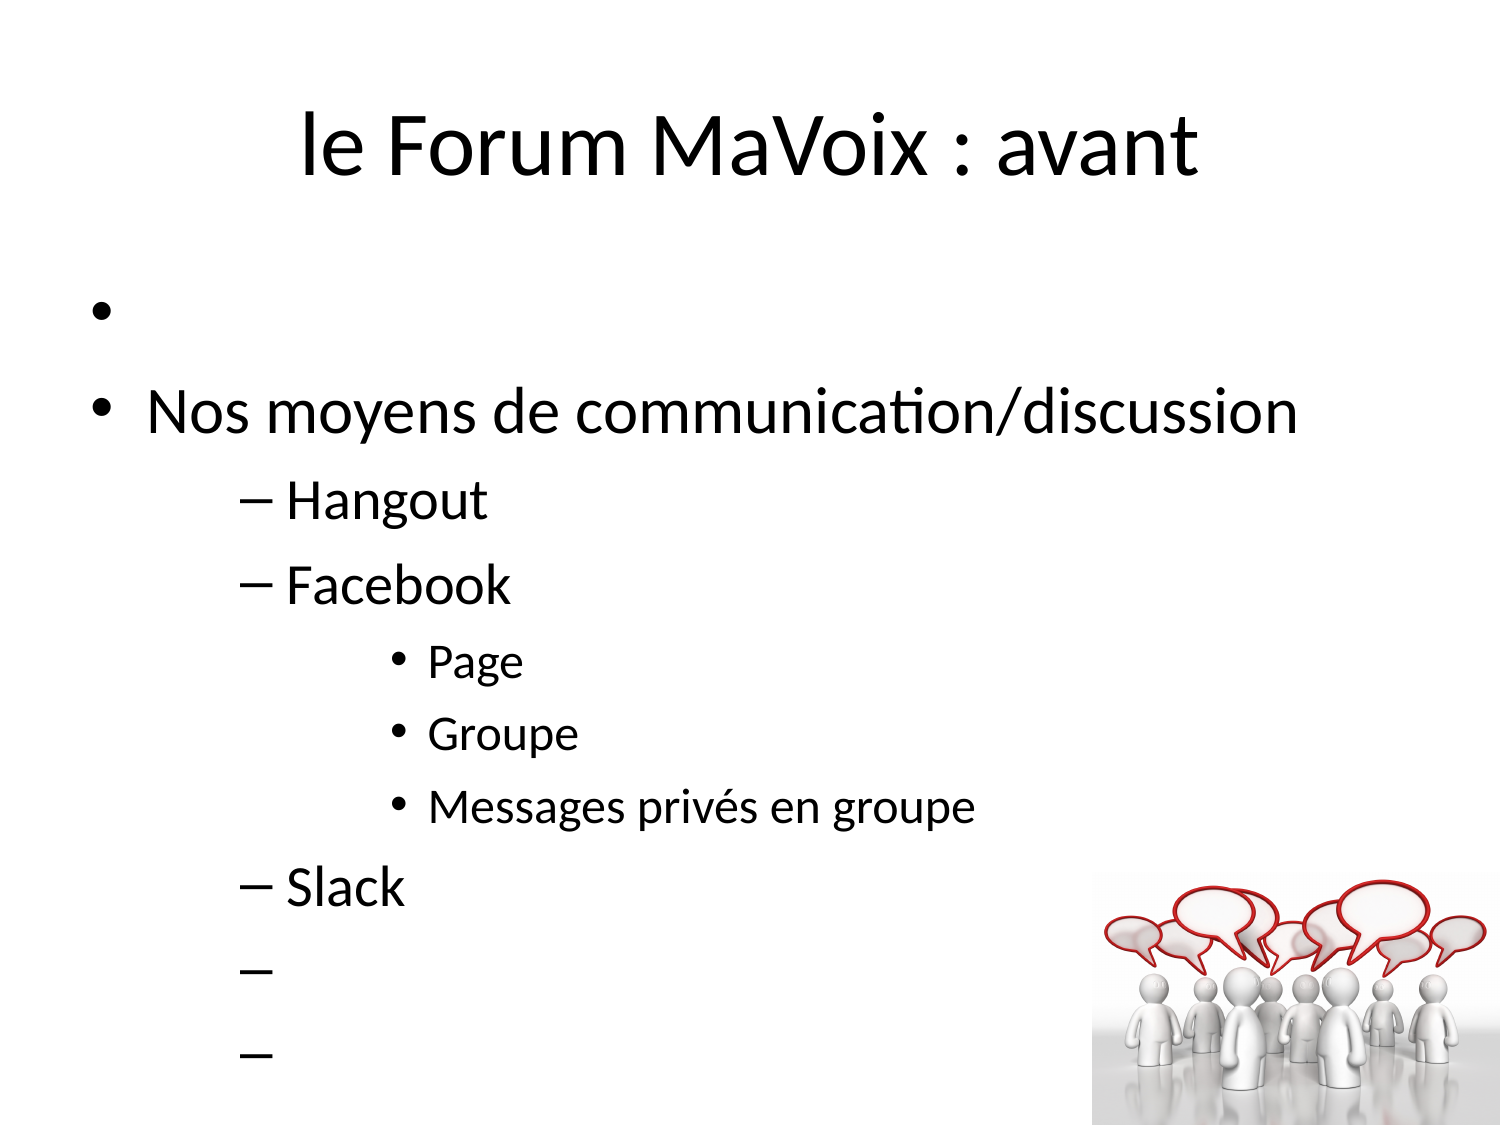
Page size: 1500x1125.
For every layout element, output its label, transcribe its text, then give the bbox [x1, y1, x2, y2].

picture [1092, 872, 1500, 1125]
title le Forum MaVoix : avant [75, 45, 1426, 233]
list Nos moyens de communication/discussion Hangout Facebook Page Groupe Messages privés en groupe Slack [75, 262, 1426, 1005]
